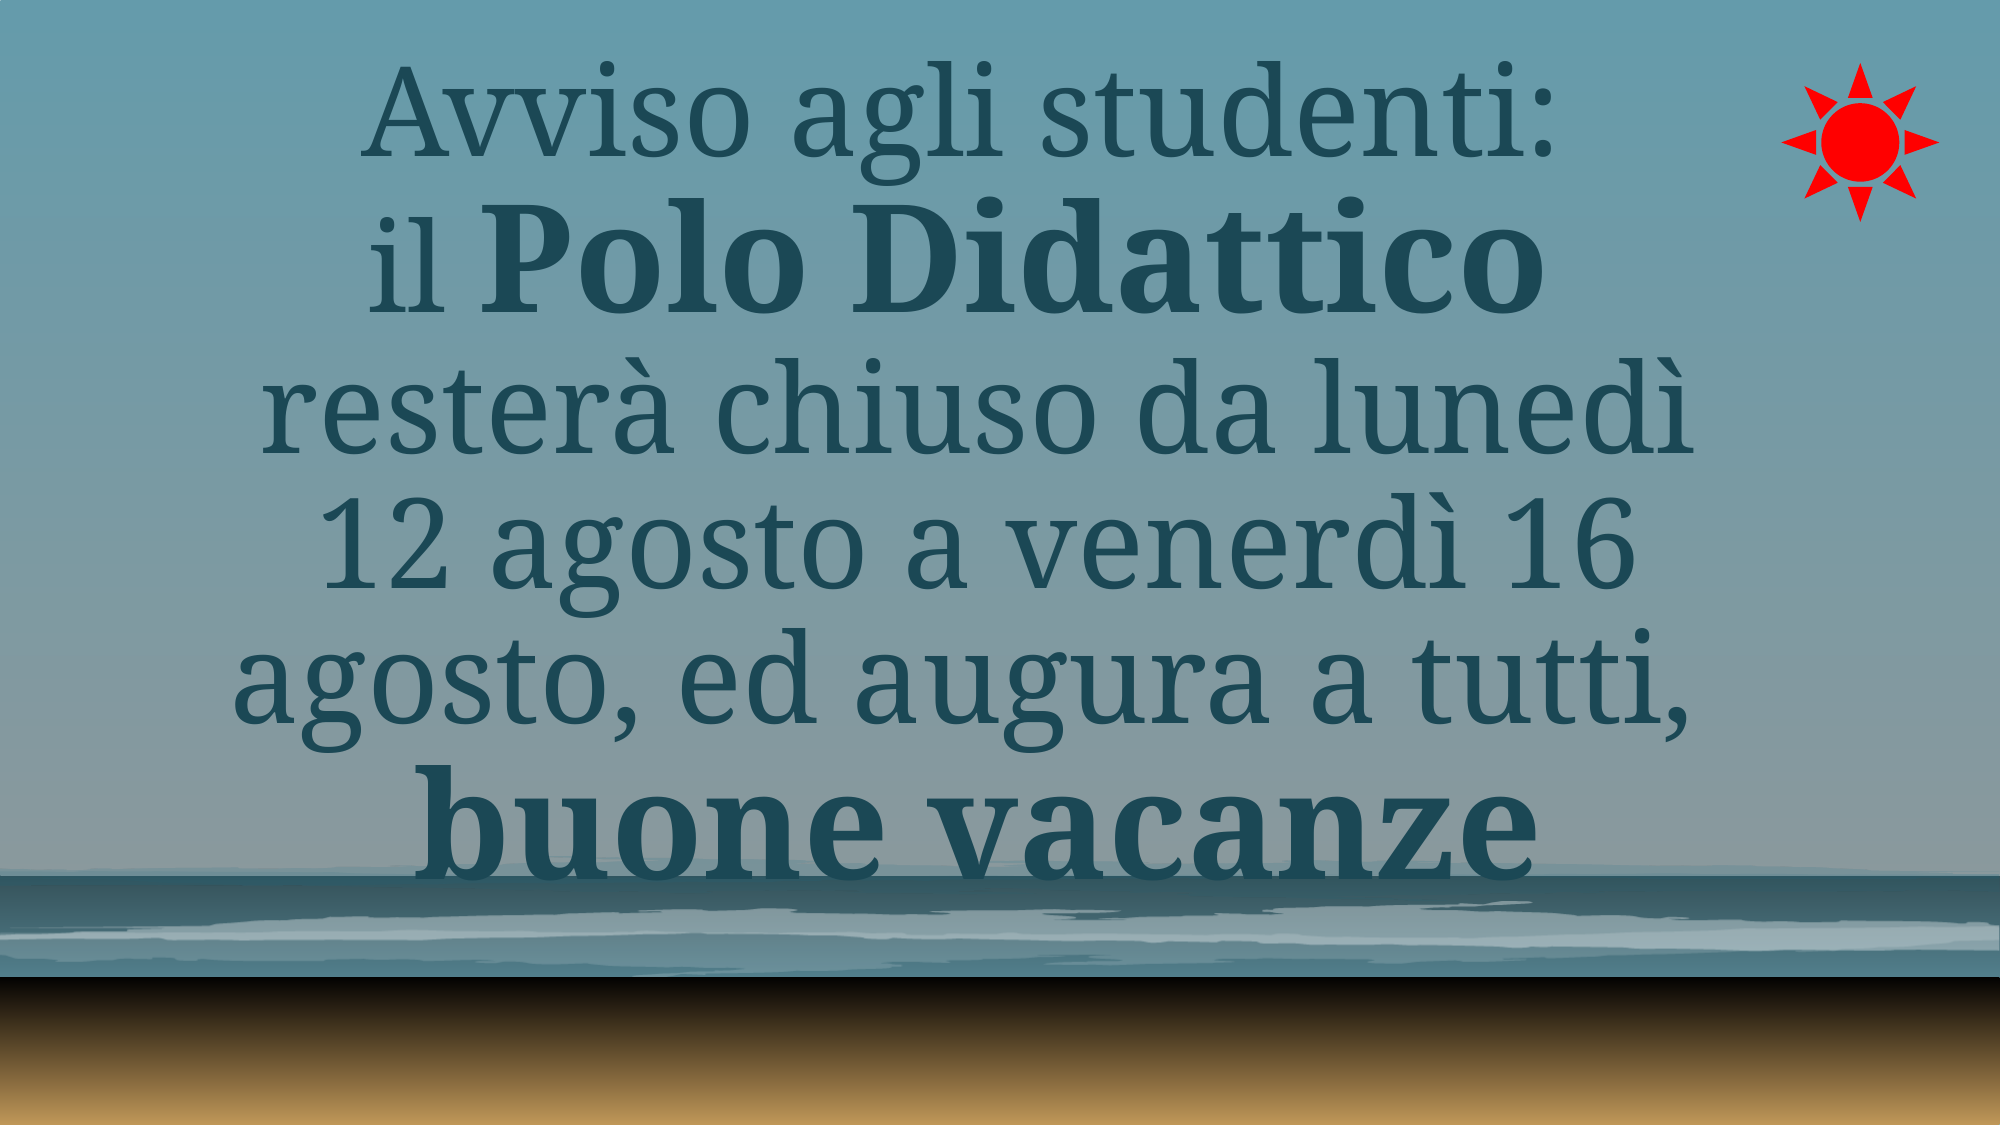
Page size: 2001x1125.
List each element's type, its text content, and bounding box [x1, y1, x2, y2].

text_box [1849, 187, 1872, 219]
text_box [1806, 88, 1836, 118]
text_box [1784, 131, 1816, 154]
text_box [1849, 66, 1872, 97]
title Avviso agli studenti: il Polo Didattico resterà chiuso da lunedì 12 agosto a venerdì 16 agosto, ed augura a tutti, buone vacanze [190, 40, 1766, 885]
text_box [1806, 166, 1836, 197]
text_box [1884, 166, 1915, 197]
text_box [1822, 104, 1899, 181]
text_box [1905, 131, 1937, 154]
text_box [1884, 88, 1915, 118]
